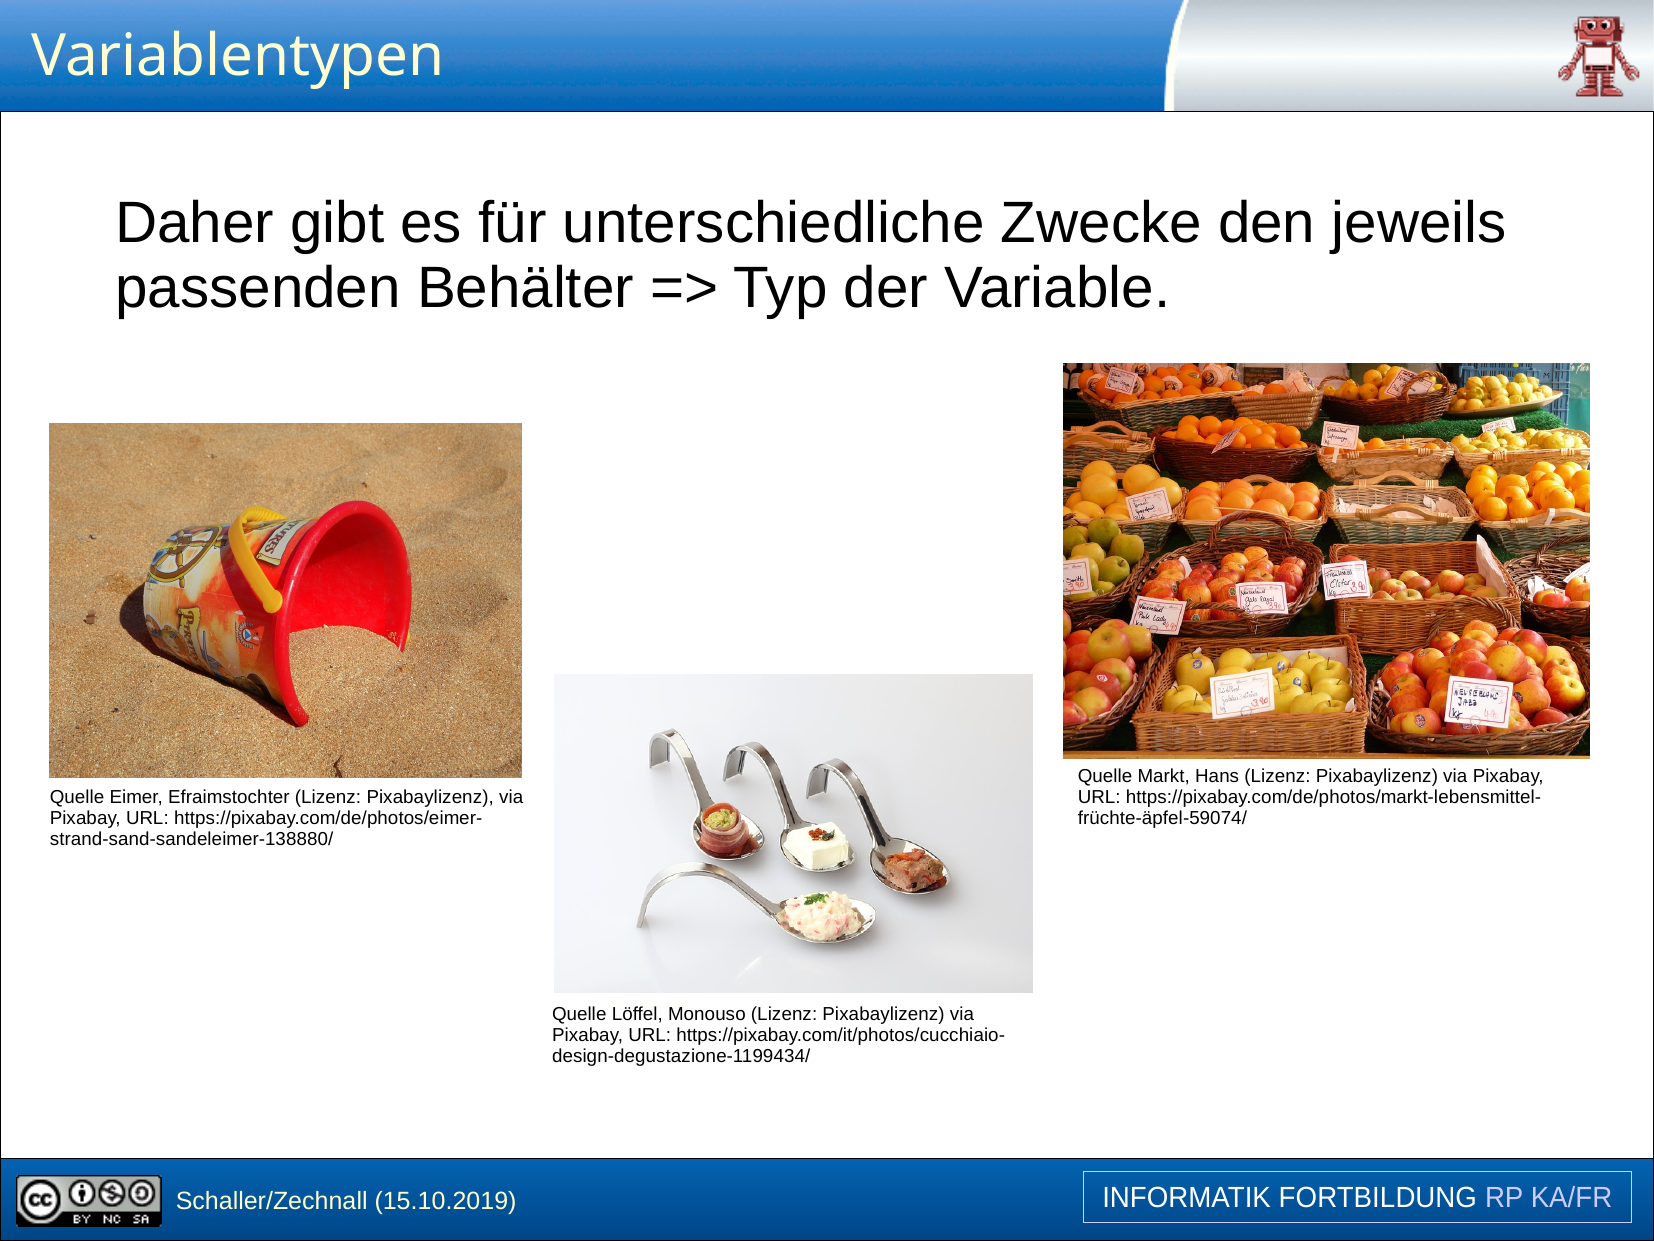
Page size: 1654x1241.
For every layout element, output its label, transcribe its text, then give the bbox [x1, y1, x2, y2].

picture [1063, 363, 1590, 759]
picture [49, 423, 522, 778]
picture [0, 0, 1654, 111]
text_box Quelle Eimer, Efraimstochter (Lizenz: Pixabaylizenz), via Pixabay, URL: https://pixabay.com/de/photos/eimer-strand-sand-sandeleimer-138880/ [35, 778, 547, 920]
text_box Quelle Markt, Hans (Lizenz: Pixabaylizenz) via Pixabay, URL: https://pixabay.com/de/photos/markt-lebensmittel-früchte-äpfel-59074/ [1063, 757, 1605, 855]
picture [554, 674, 1033, 993]
text_box Quelle Löffel, Monouso (Lizenz: Pixabaylizenz) via Pixabay, URL: https://pixabay.com/it/photos/cucchiaio-design-degustazione-1199434/ [537, 995, 1042, 1077]
title Variablentypen [31, 14, 1151, 92]
list Daher gibt es für unterschiedliche Zwecke den jeweils passenden Behälter => Typ der Variable. [115, 190, 1560, 362]
picture [16, 1175, 162, 1227]
